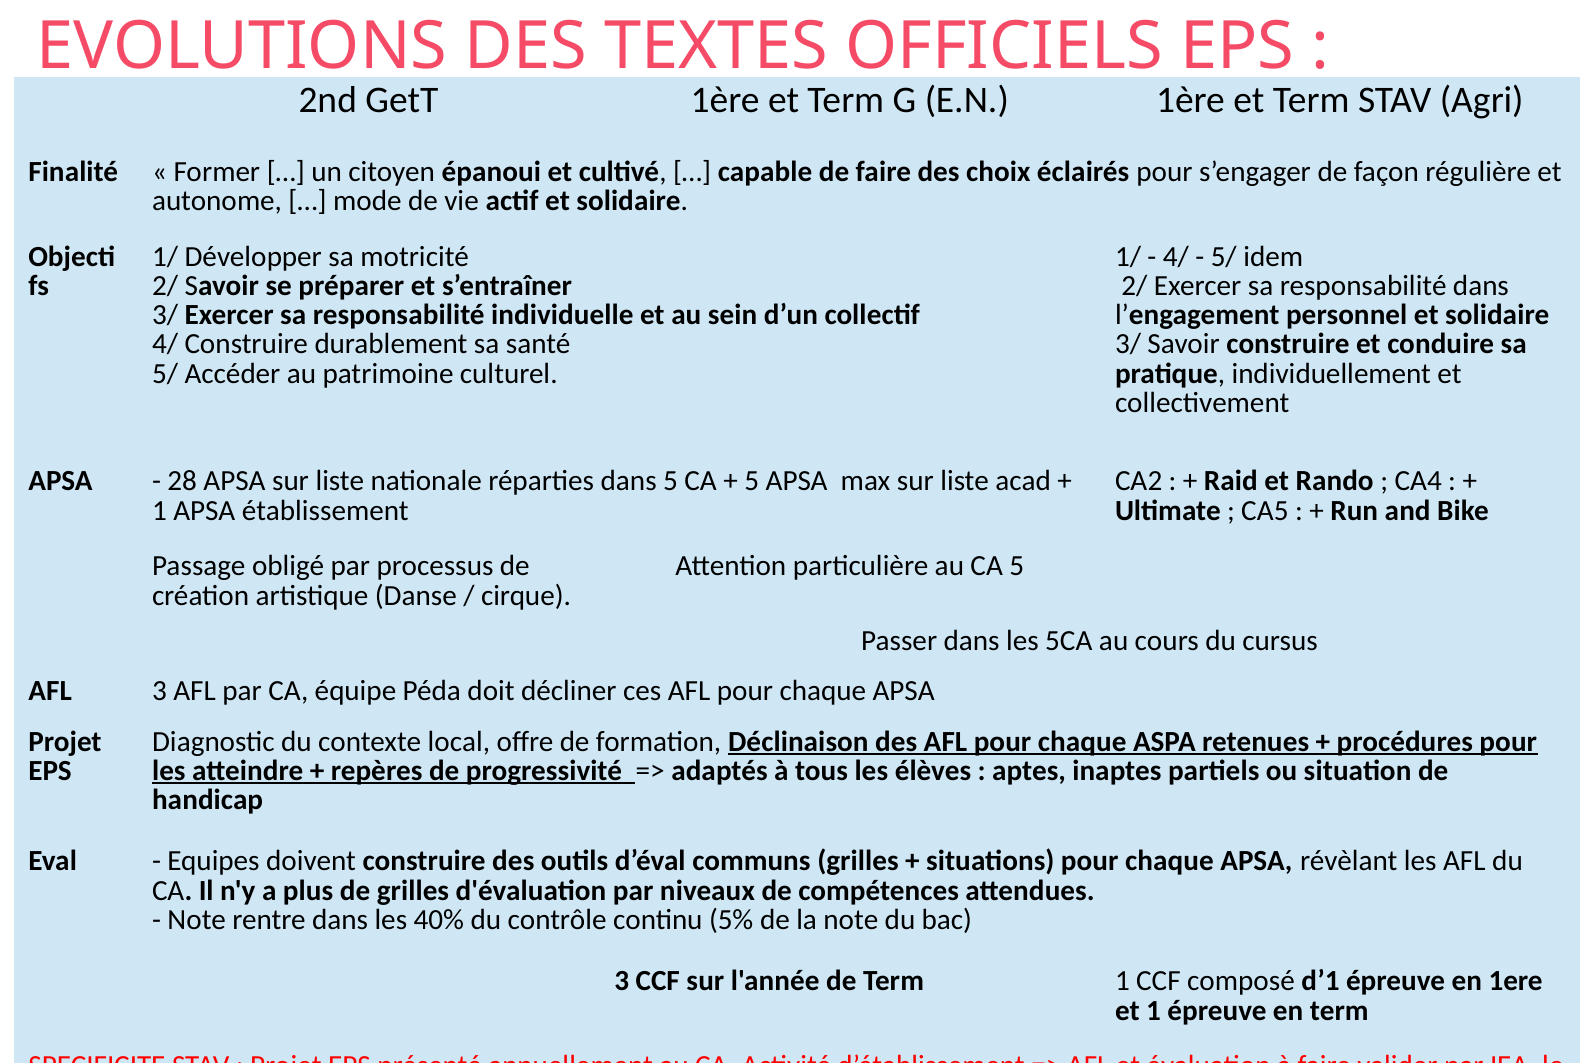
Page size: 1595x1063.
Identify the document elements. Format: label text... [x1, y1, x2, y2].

table_cell « Former […] un citoyen épanoui et cultivé, […] capable de faire des choix éclairés pour s’engager de façon régulière et autonome, […] mode de vie actif et solidaire. [137, 152, 1580, 237]
table_cell APSA [14, 461, 137, 672]
table_cell - Equipes doivent construire des outils d’éval communs (grilles + situations) pour chaque APSA, révèlant les AFL du CA. Il n'y a plus de grilles d'évaluation par niveaux de compétences attendues. - Note rentre dans les 40% du contrôle continu (5% de la note du bac) [137, 841, 1580, 961]
table_cell 3 CCF sur l'année de Term [600, 961, 1100, 1046]
table_cell 1/ - 4/ - 5/ idem 2/ Exercer sa responsabilité dans l’engagement personnel et solidaire 3/ Savoir construire et conduire sa pratique, individuellement et collectivement [1100, 237, 1580, 461]
text_box EVOLUTIONS DES TEXTES OFFICIELS EPS : [36, 2, 1558, 77]
table_cell 1/ Développer sa motricité 2/ Savoir se préparer et s’entraîner 3/ Exercer sa responsabilité individuelle et au sein d’un collectif 4/ Construire durablement sa santé 5/ Accéder au patrimoine culturel. [137, 237, 1100, 461]
table_cell Attention particulière au CA 5 [600, 546, 1100, 621]
table_cell Passer dans les 5CA au cours du cursus [600, 621, 1580, 672]
table_header 2nd GetT [137, 77, 600, 152]
table_cell Objectifs [14, 237, 137, 461]
table_cell Eval [14, 841, 137, 1046]
table_cell Finalité [14, 152, 137, 237]
table_header [14, 77, 137, 152]
table_header 1ère et Term STAV (Agri) [1100, 77, 1580, 152]
table_cell - 28 APSA sur liste nationale réparties dans 5 CA + 5 APSA max sur liste acad + 1 APSA établissement [137, 461, 1100, 546]
table_cell [137, 961, 600, 1046]
table_cell AFL [14, 672, 137, 722]
table_cell CA2 : + Raid et Rando ; CA4 : + Ultimate ; CA5 : + Run and Bike [1100, 461, 1580, 546]
table_cell Diagnostic du contexte local, offre de formation, Déclinaison des AFL pour chaque ASPA retenues + procédures pour les atteindre + repères de progressivité => adaptés à tous les élèves : aptes, inaptes partiels ou situation de handicap [137, 722, 1580, 841]
table_cell [1100, 546, 1580, 621]
table_cell 1 CCF composé d’1 épreuve en 1ere et 1 épreuve en term [1100, 961, 1580, 1046]
table_cell SPECIFICITE STAV : Projet EPS présenté annuellement au CA, Activité d’établissement => AFL et évaluation à faire valider par IEA, le stage « Education à la Santé et Développement Durable » [14, 1046, 1580, 1063]
table_cell Projet EPS [14, 722, 137, 841]
table_cell 3 AFL par CA, équipe Péda doit décliner ces AFL pour chaque APSA [137, 672, 1580, 722]
table_header 1ère et Term G (E.N.) [600, 77, 1100, 152]
table_cell Passage obligé par processus de création artistique (Danse / cirque). [137, 546, 600, 672]
